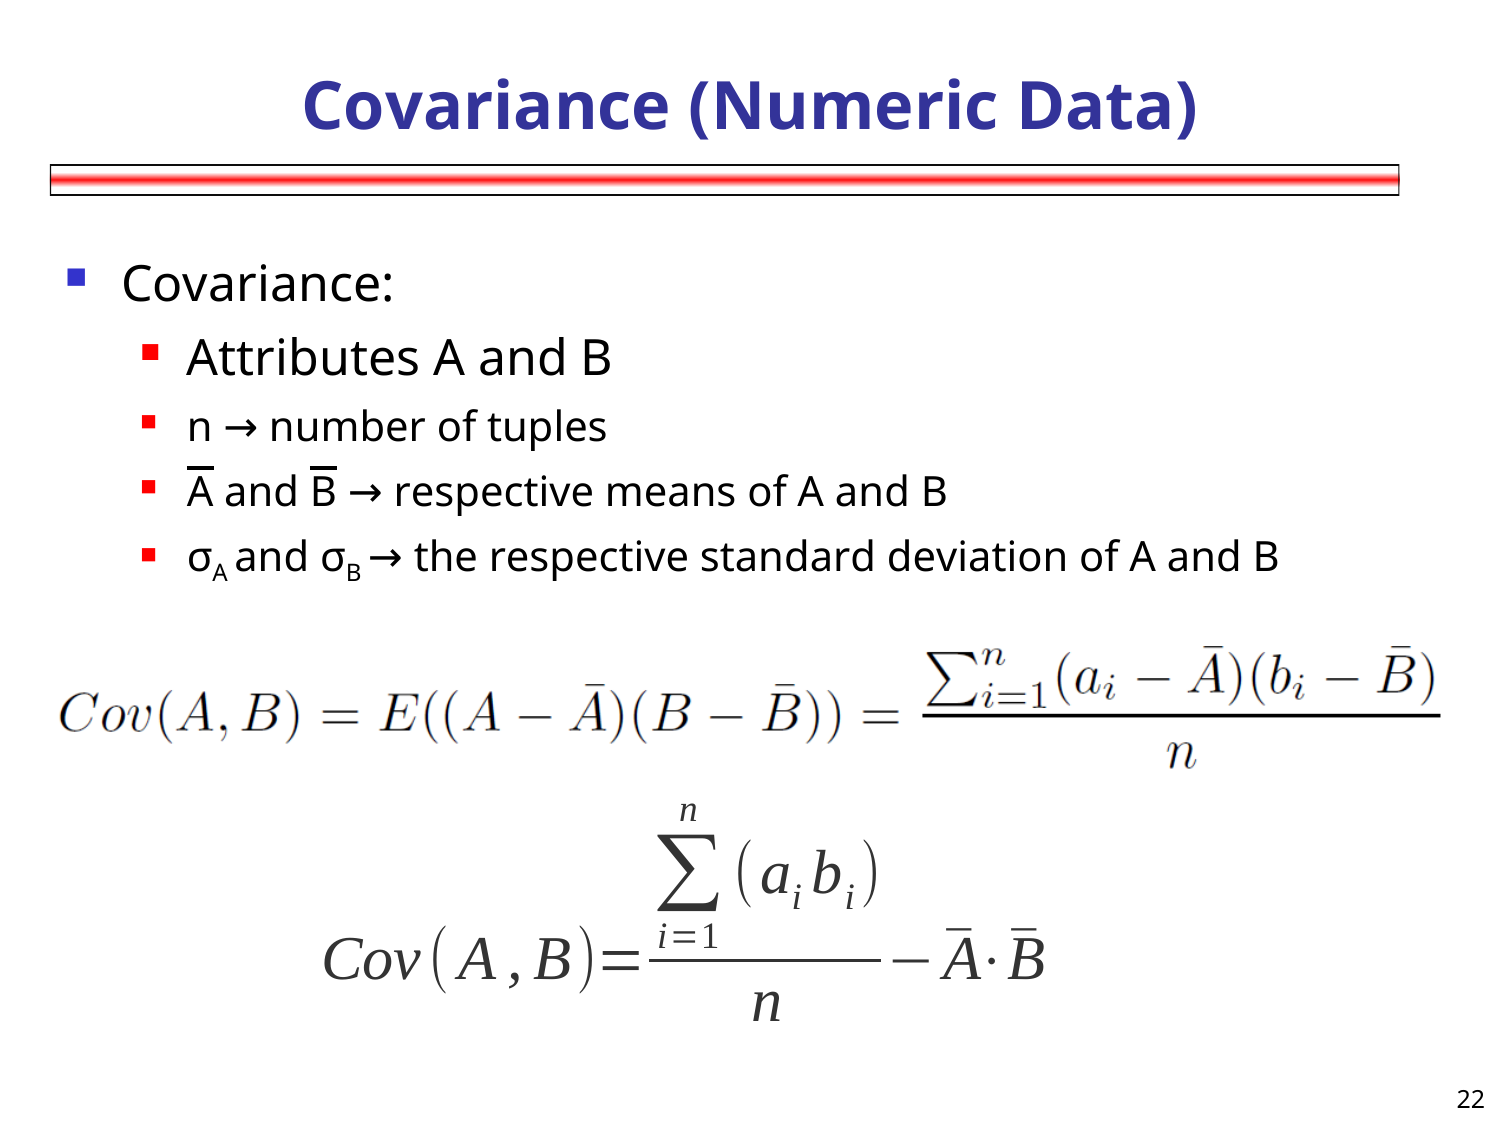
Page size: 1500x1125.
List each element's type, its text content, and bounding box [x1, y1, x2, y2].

text_box <number> [1187, 1062, 1500, 1125]
chart [315, 788, 1053, 1036]
picture [54, 645, 1450, 771]
title Covariance (Numeric Data) [0, 49, 1500, 150]
list Covariance: Attributes A and B n → number of tuples A and B → respective means of A and B σA and σB → the respective standard deviation of A and B [50, 237, 1450, 1063]
